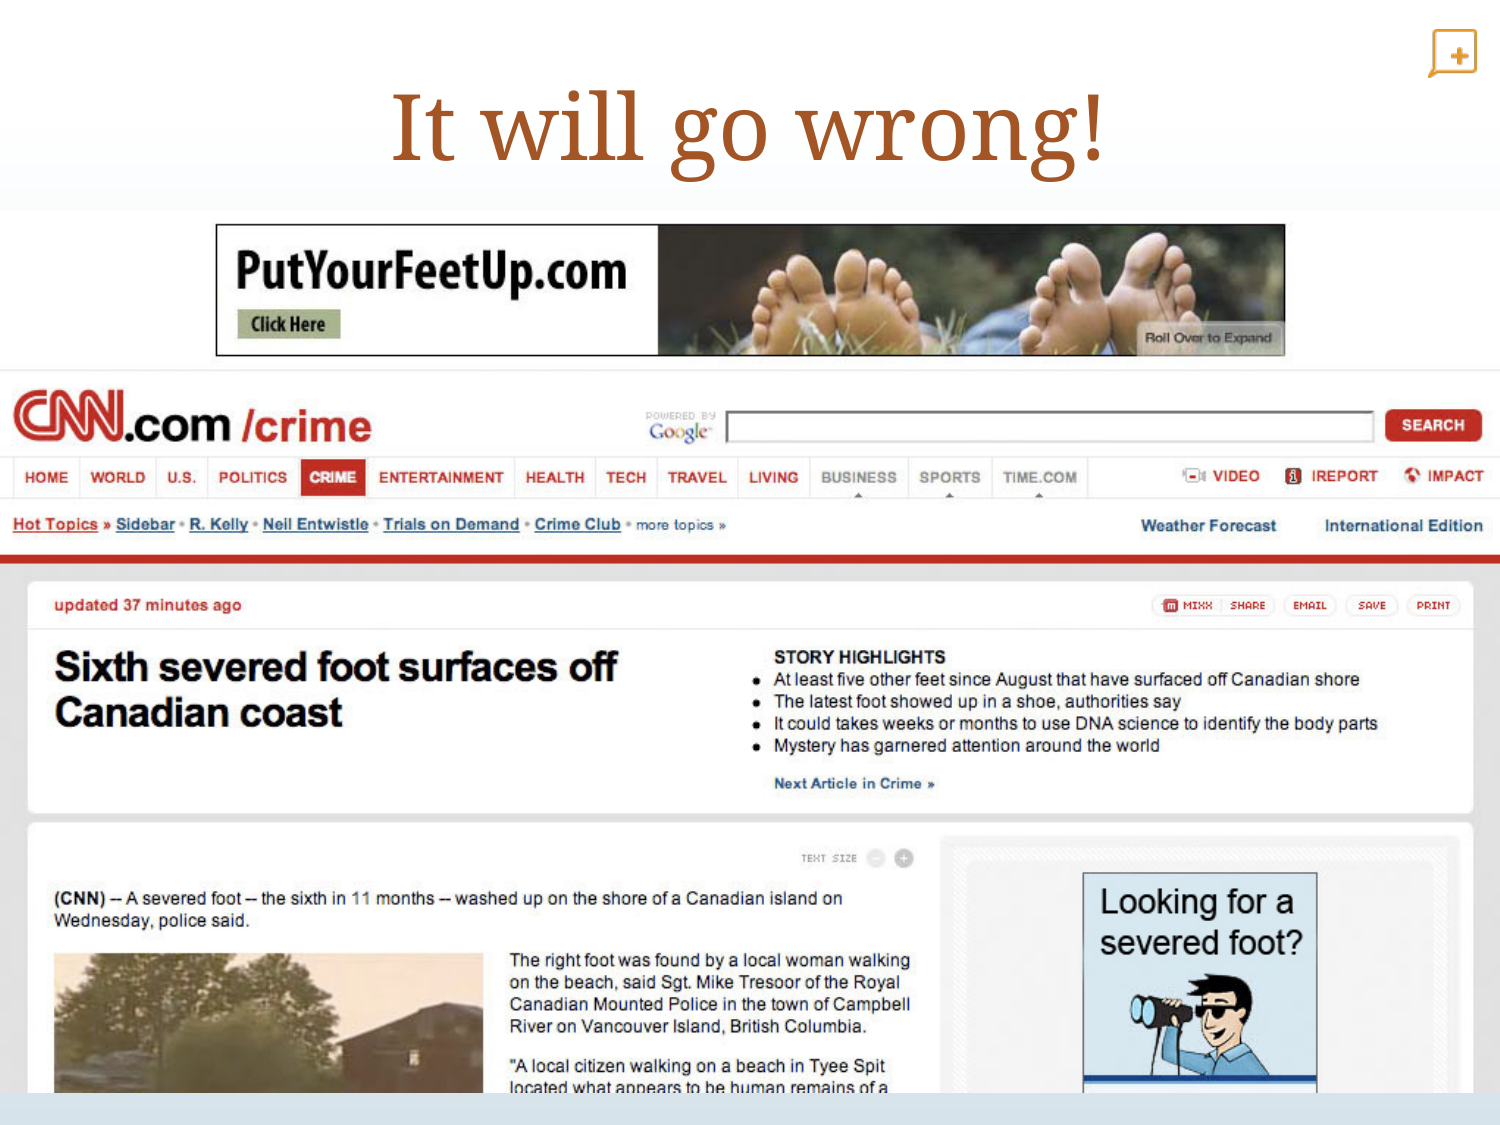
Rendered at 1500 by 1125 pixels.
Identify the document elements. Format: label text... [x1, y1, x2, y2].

picture [0, 0, 1500, 1125]
title It will go wrong! [112, 0, 1388, 251]
